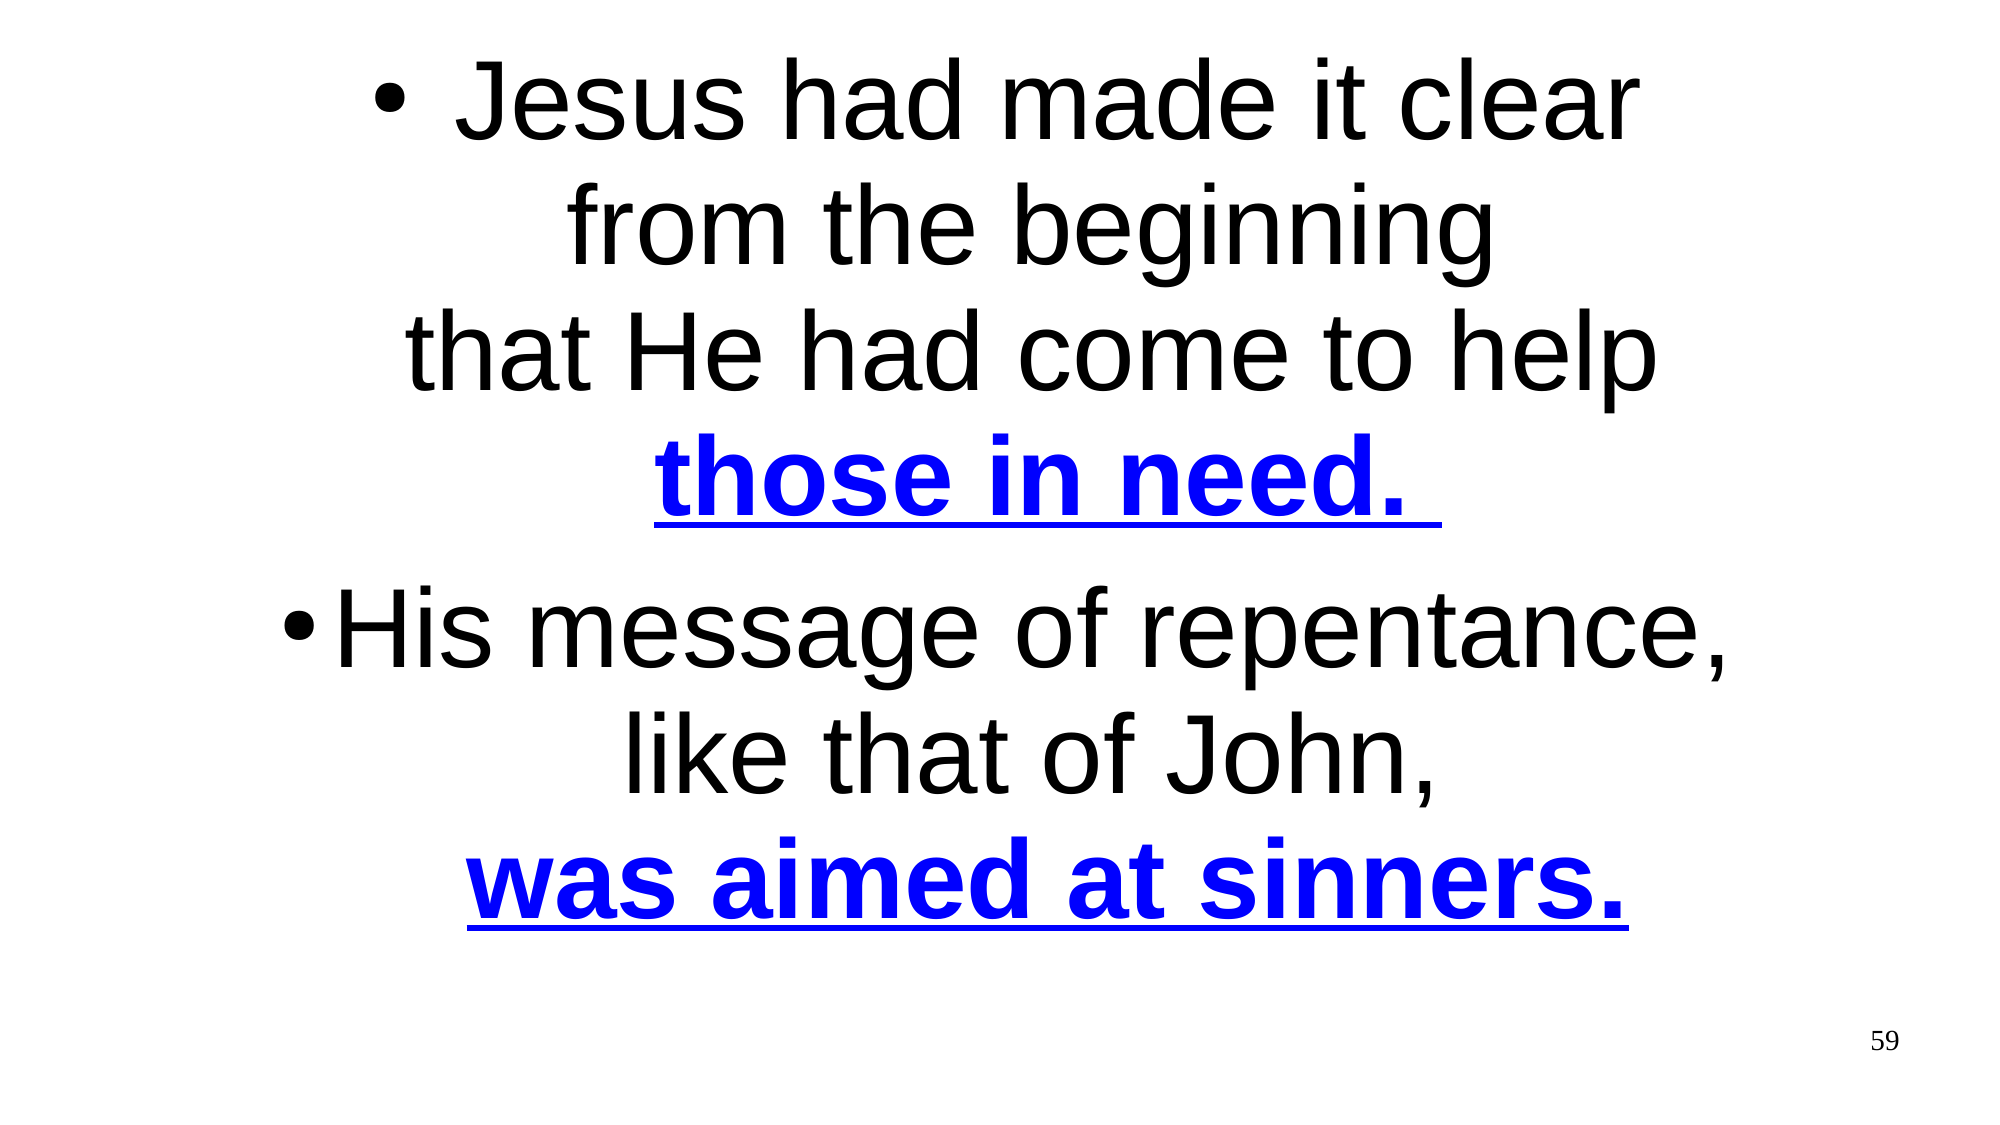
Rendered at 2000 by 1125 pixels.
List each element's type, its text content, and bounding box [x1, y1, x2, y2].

list Jesus had made it clear from the beginning that He had come to help those in need. His message of repentance, like that of John, was aimed at sinners. [37, 37, 1988, 1088]
